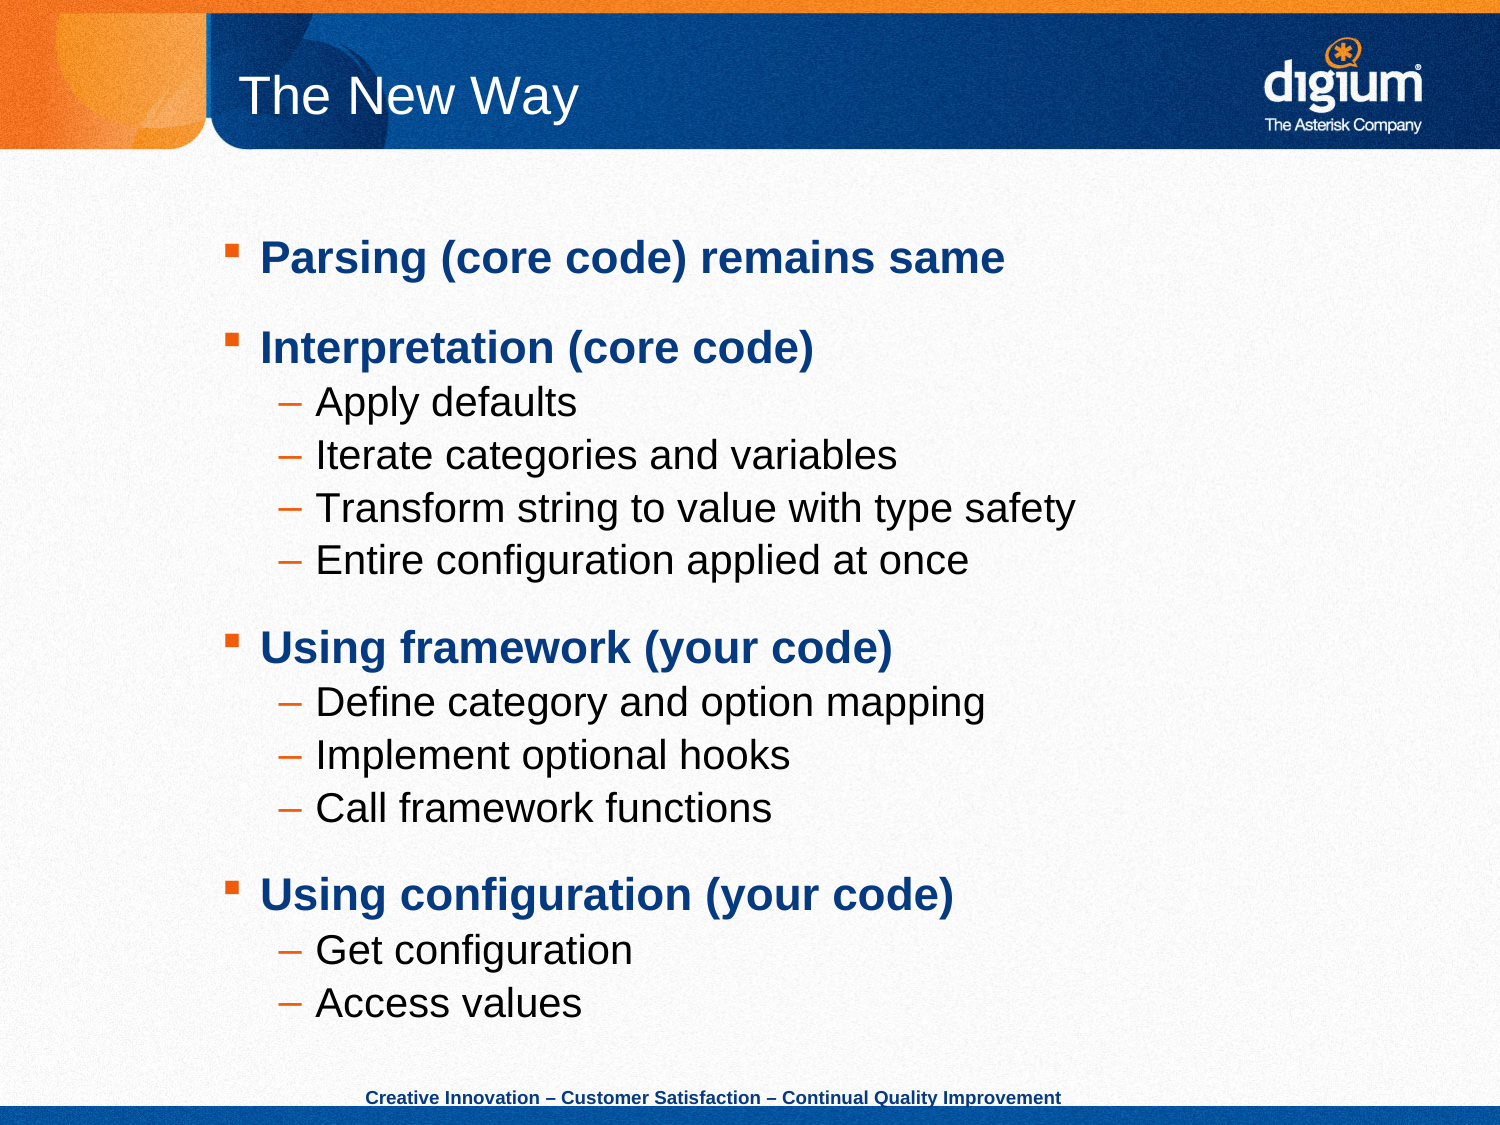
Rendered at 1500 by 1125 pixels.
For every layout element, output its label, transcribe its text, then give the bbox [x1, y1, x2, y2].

list Parsing (core code) remains same Interpretation (core code) Apply defaults Iterate categories and variables Transform string to value with type safety Entire configuration applied at once Using framework (your code) Define category and option mapping Implement optional hooks Call framework functions Using configuration (your code) Get configuration Access values [206, 224, 1301, 1051]
title The New Way [238, 27, 1243, 127]
picture [0, 0, 1500, 1125]
